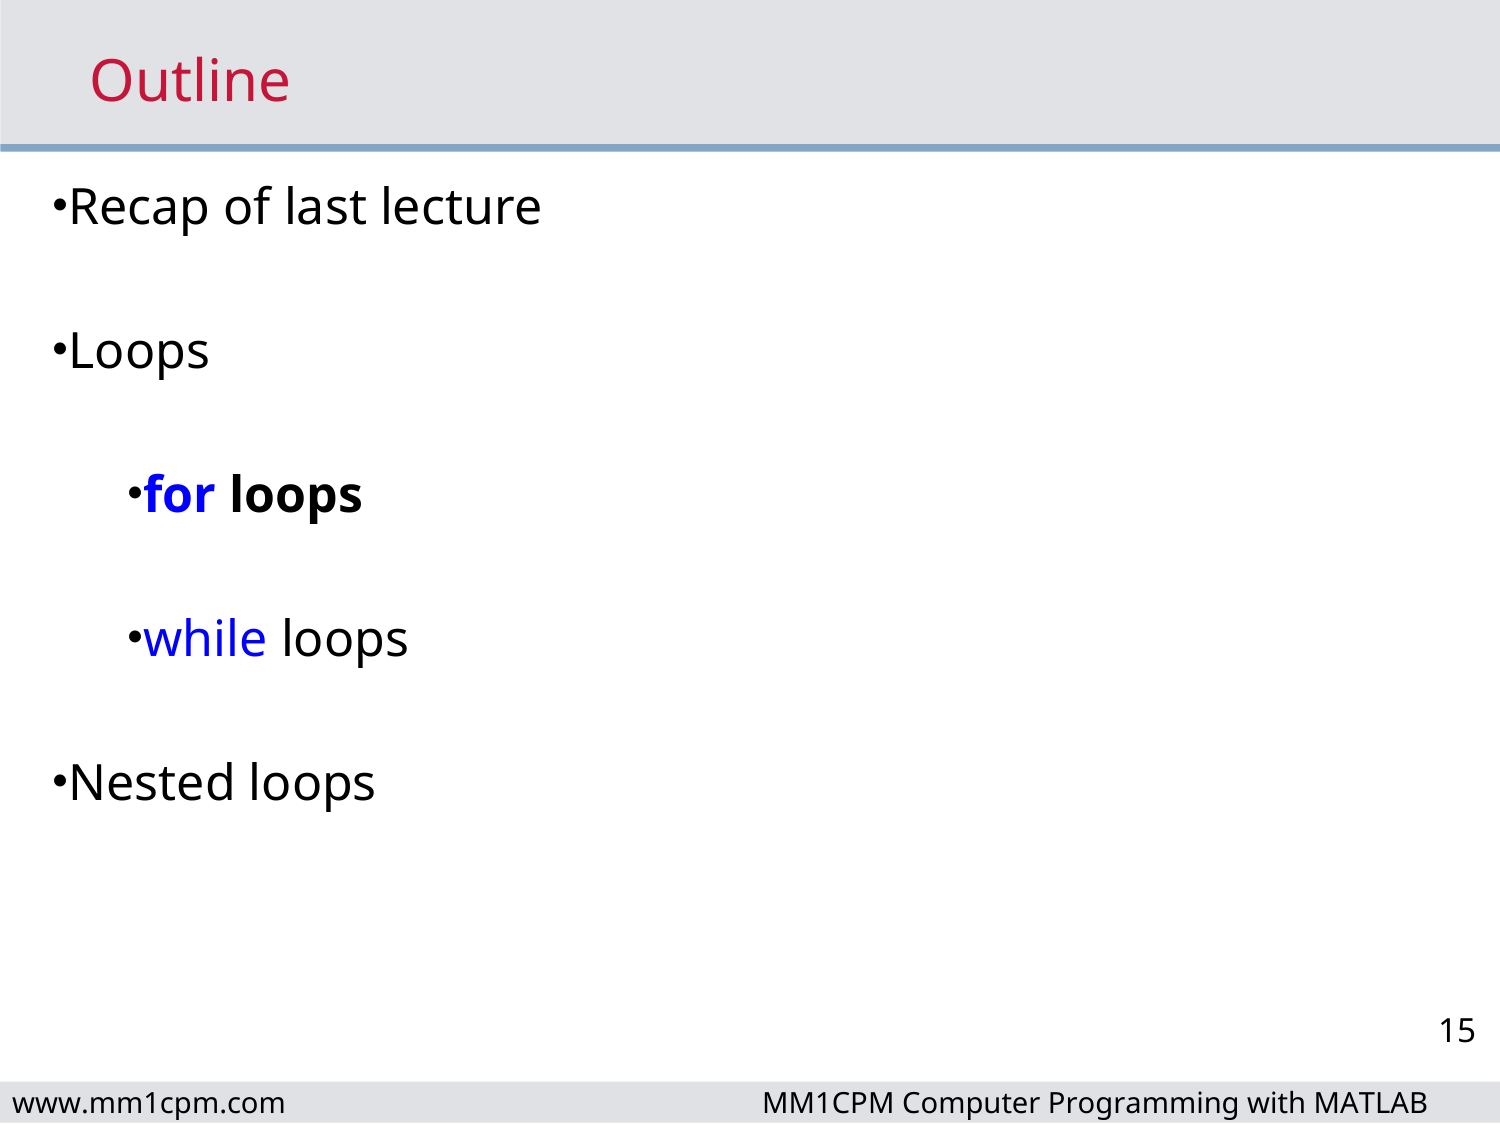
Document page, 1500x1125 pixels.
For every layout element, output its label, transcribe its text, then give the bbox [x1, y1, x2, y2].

title Outline [74, 26, 1313, 132]
text_box Recap of last lecture Loops for loops while loops Nested loops [36, 167, 1500, 819]
text_box <number> [1423, 1002, 1500, 1073]
